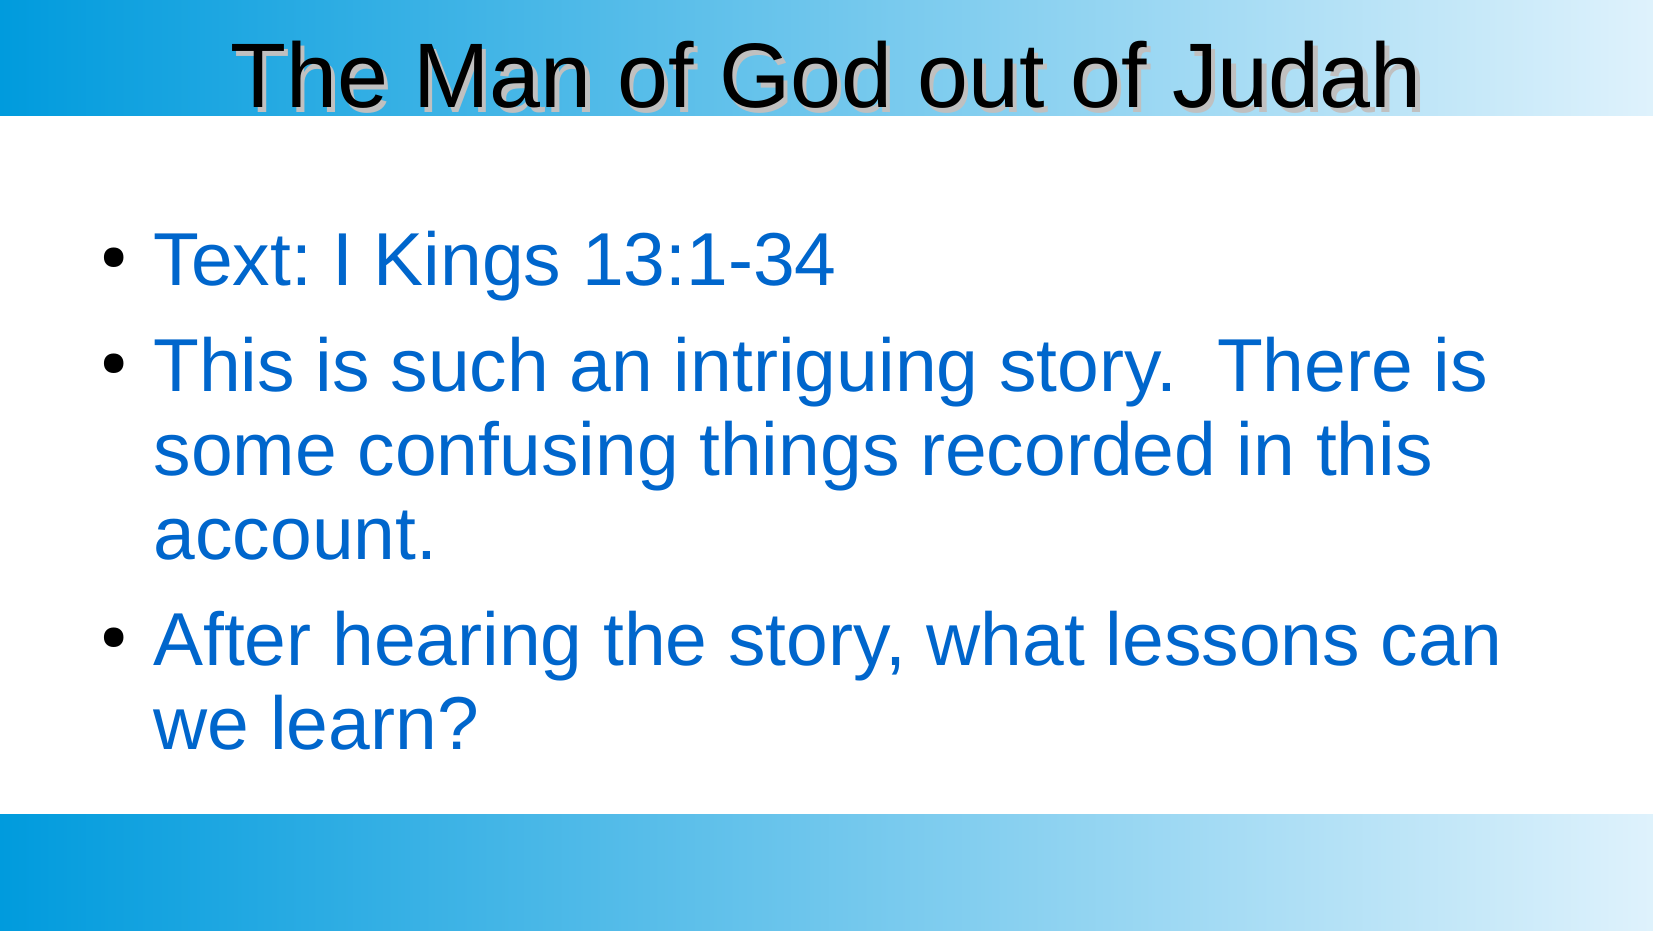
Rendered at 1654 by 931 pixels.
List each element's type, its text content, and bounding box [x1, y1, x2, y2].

title The Man of God out of Judah [82, 24, 1571, 128]
list Text: I Kings 13:1-34 This is such an intriguing story. There is some confusing things recorded in this account. After hearing the story, what lessons can we learn? [82, 217, 1571, 758]
